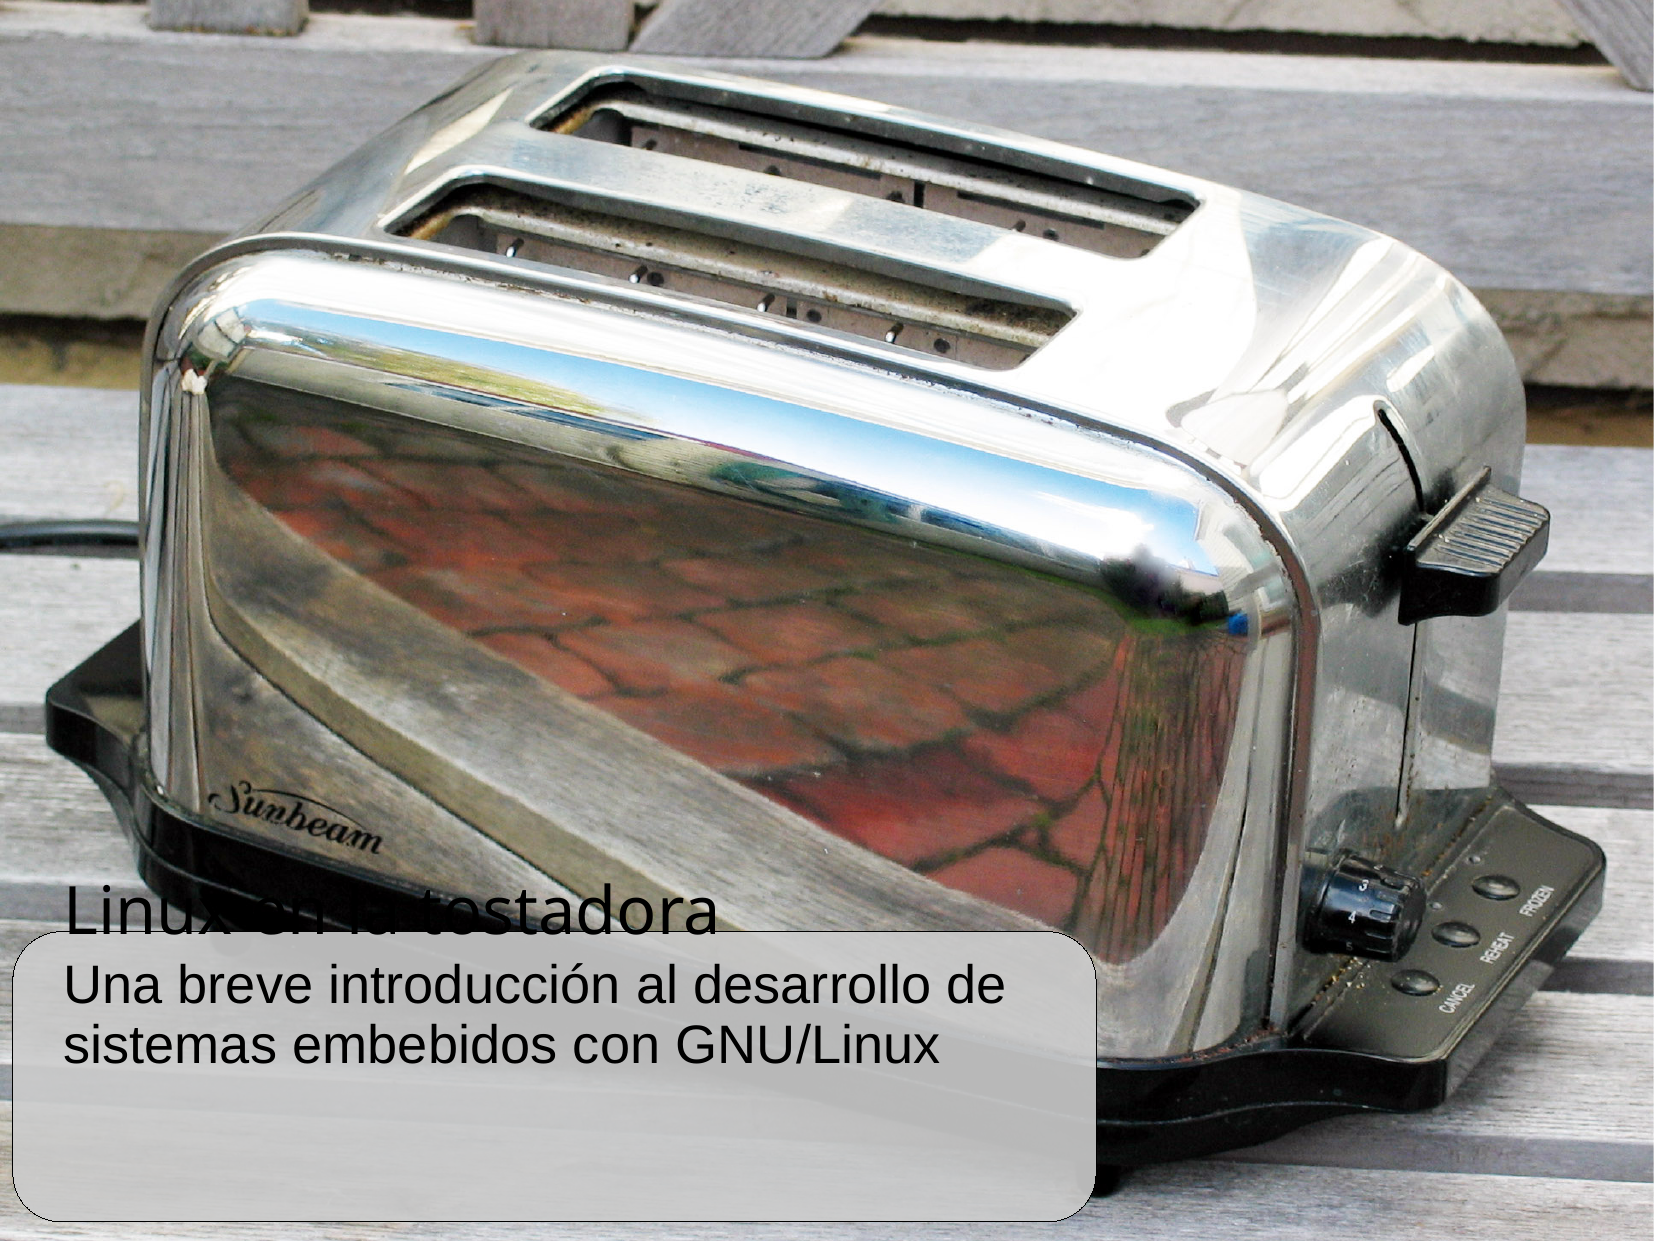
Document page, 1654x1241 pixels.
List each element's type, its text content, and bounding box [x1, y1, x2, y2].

picture [0, 0, 1654, 1241]
text_box [12, 932, 1097, 1222]
text_box Linux en la tostadora Una breve introducción al desarrollo de sistemas embebidos con GNU/Linux [48, 855, 1058, 1202]
